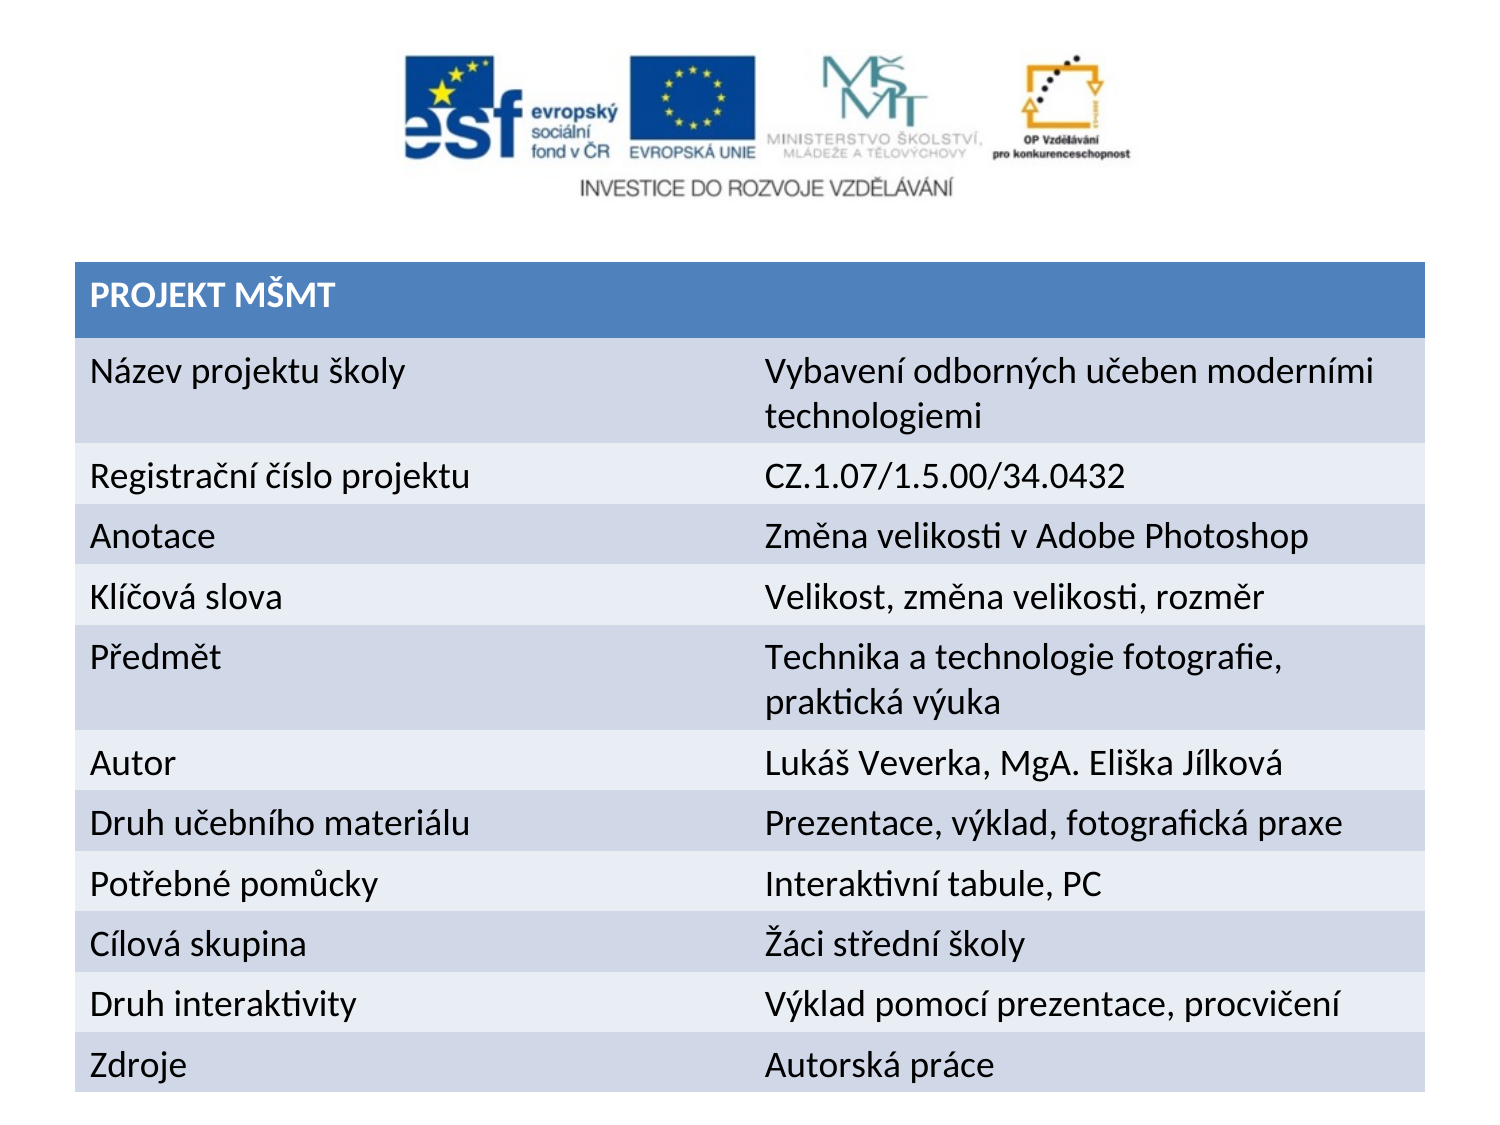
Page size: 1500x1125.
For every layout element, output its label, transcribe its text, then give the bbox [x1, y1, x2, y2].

table_cell Zdroje [75, 1032, 750, 1092]
table_cell CZ.1.07/1.5.00/34.0432 [750, 443, 1425, 504]
table_cell Technika a technologie fotografie, praktická výuka [750, 625, 1425, 730]
table_cell Předmět [75, 625, 750, 730]
table_cell Žáci střední školy [750, 911, 1425, 972]
picture [395, 49, 1140, 208]
table_cell Druh učebního materiálu [75, 790, 750, 851]
table_cell Registrační číslo projektu [75, 443, 750, 504]
table_cell Klíčová slova [75, 564, 750, 625]
table_cell Interaktivní tabule, PC [750, 851, 1425, 911]
table_cell Druh interaktivity [75, 972, 750, 1032]
table_cell Lukáš Veverka, MgA. Eliška Jílková [750, 730, 1425, 790]
table_header [750, 262, 1425, 338]
table_cell Potřebné pomůcky [75, 851, 750, 911]
table_cell Cílová skupina [75, 911, 750, 972]
table_cell Prezentace, výklad, fotografická praxe [750, 790, 1425, 851]
table_cell Výklad pomocí prezentace, procvičení [750, 972, 1425, 1032]
table_cell Autor [75, 730, 750, 790]
table_cell Velikost, změna velikosti, rozměr [750, 564, 1425, 625]
table_cell Anotace [75, 504, 750, 564]
table_cell Změna velikosti v Adobe Photoshop [750, 504, 1425, 564]
table_cell Autorská práce [750, 1032, 1425, 1092]
table_cell Vybavení odborných učeben moderními technologiemi [750, 338, 1425, 443]
table_header PROJEKT MŠMT [75, 262, 750, 338]
table_cell Název projektu školy [75, 338, 750, 443]
